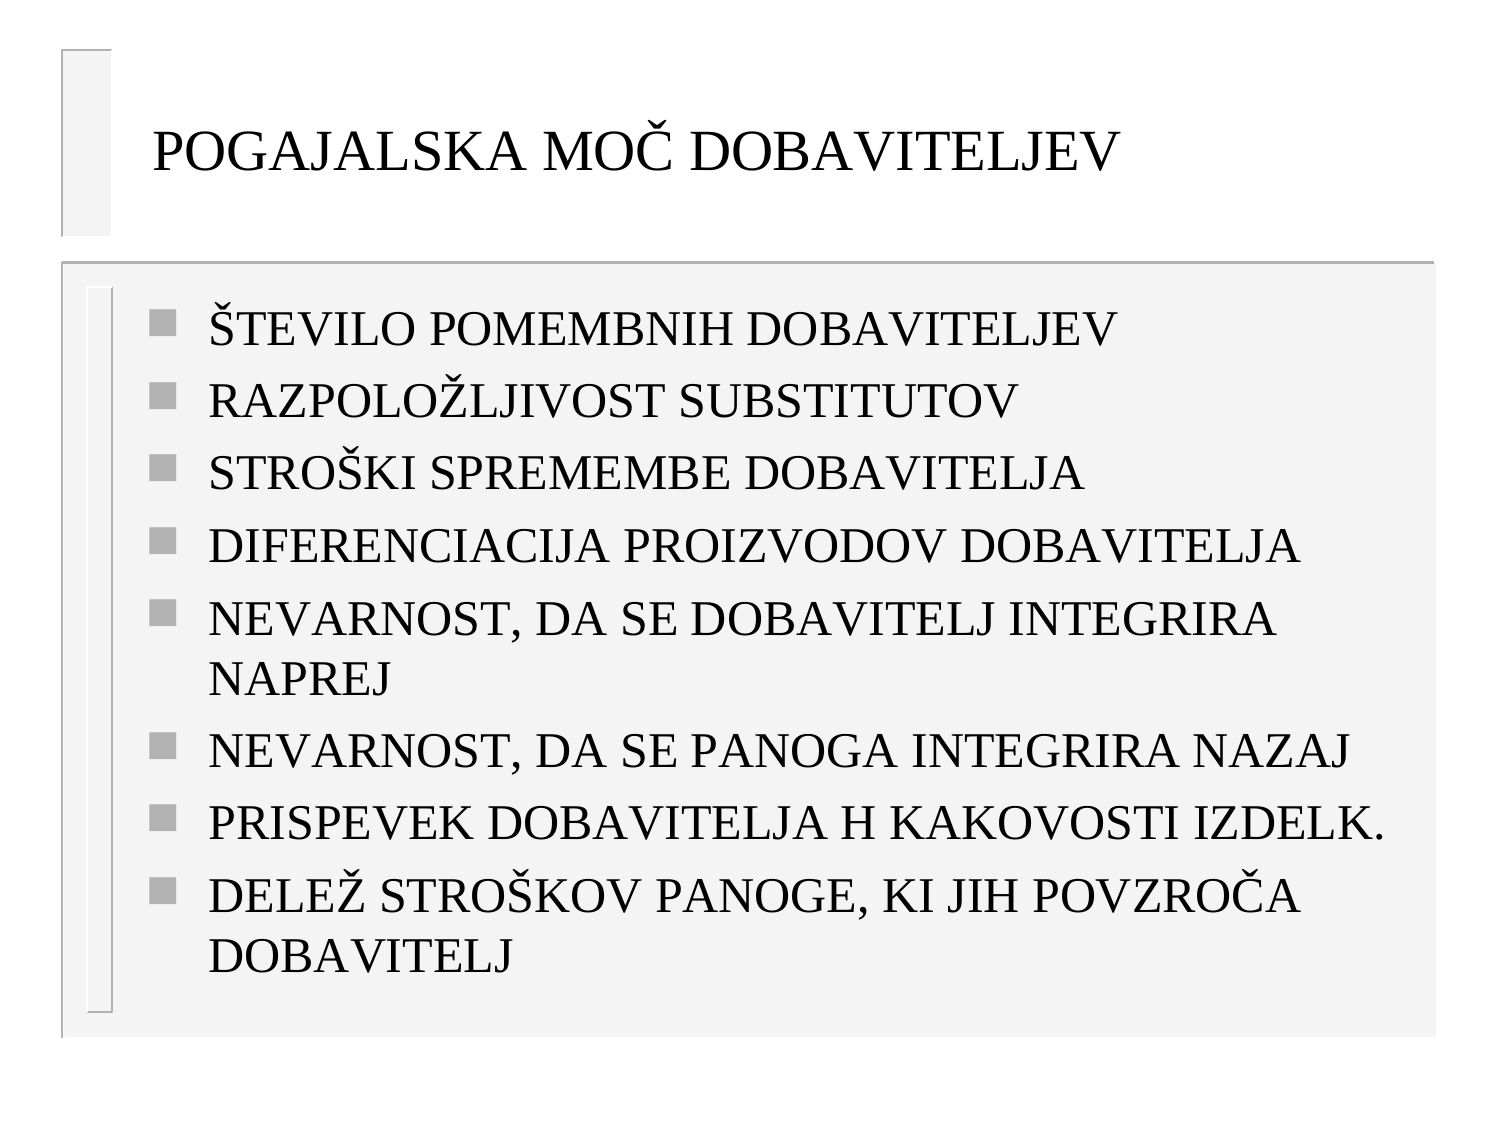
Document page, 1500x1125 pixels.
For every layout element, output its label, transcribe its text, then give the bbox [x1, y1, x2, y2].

title POGAJALSKA MOČ DOBAVITELJEV [137, 56, 1413, 238]
list ŠTEVILO POMEMBNIH DOBAVITELJEV RAZPOLOŽLJIVOST SUBSTITUTOV STROŠKI SPREMEMBE DOBAVITELJA DIFERENCIACIJA PROIZVODOV DOBAVITELJA NEVARNOST, DA SE DOBAVITELJ INTEGRIRA NAPREJ NEVARNOST, DA SE PANOGA INTEGRIRA NAZAJ PRISPEVEK DOBAVITELJA H KAKOVOSTI IZDELK. DELEŽ STROŠKOV PANOGE, KI JIH POVZROČA DOBAVITELJ [137, 287, 1413, 990]
